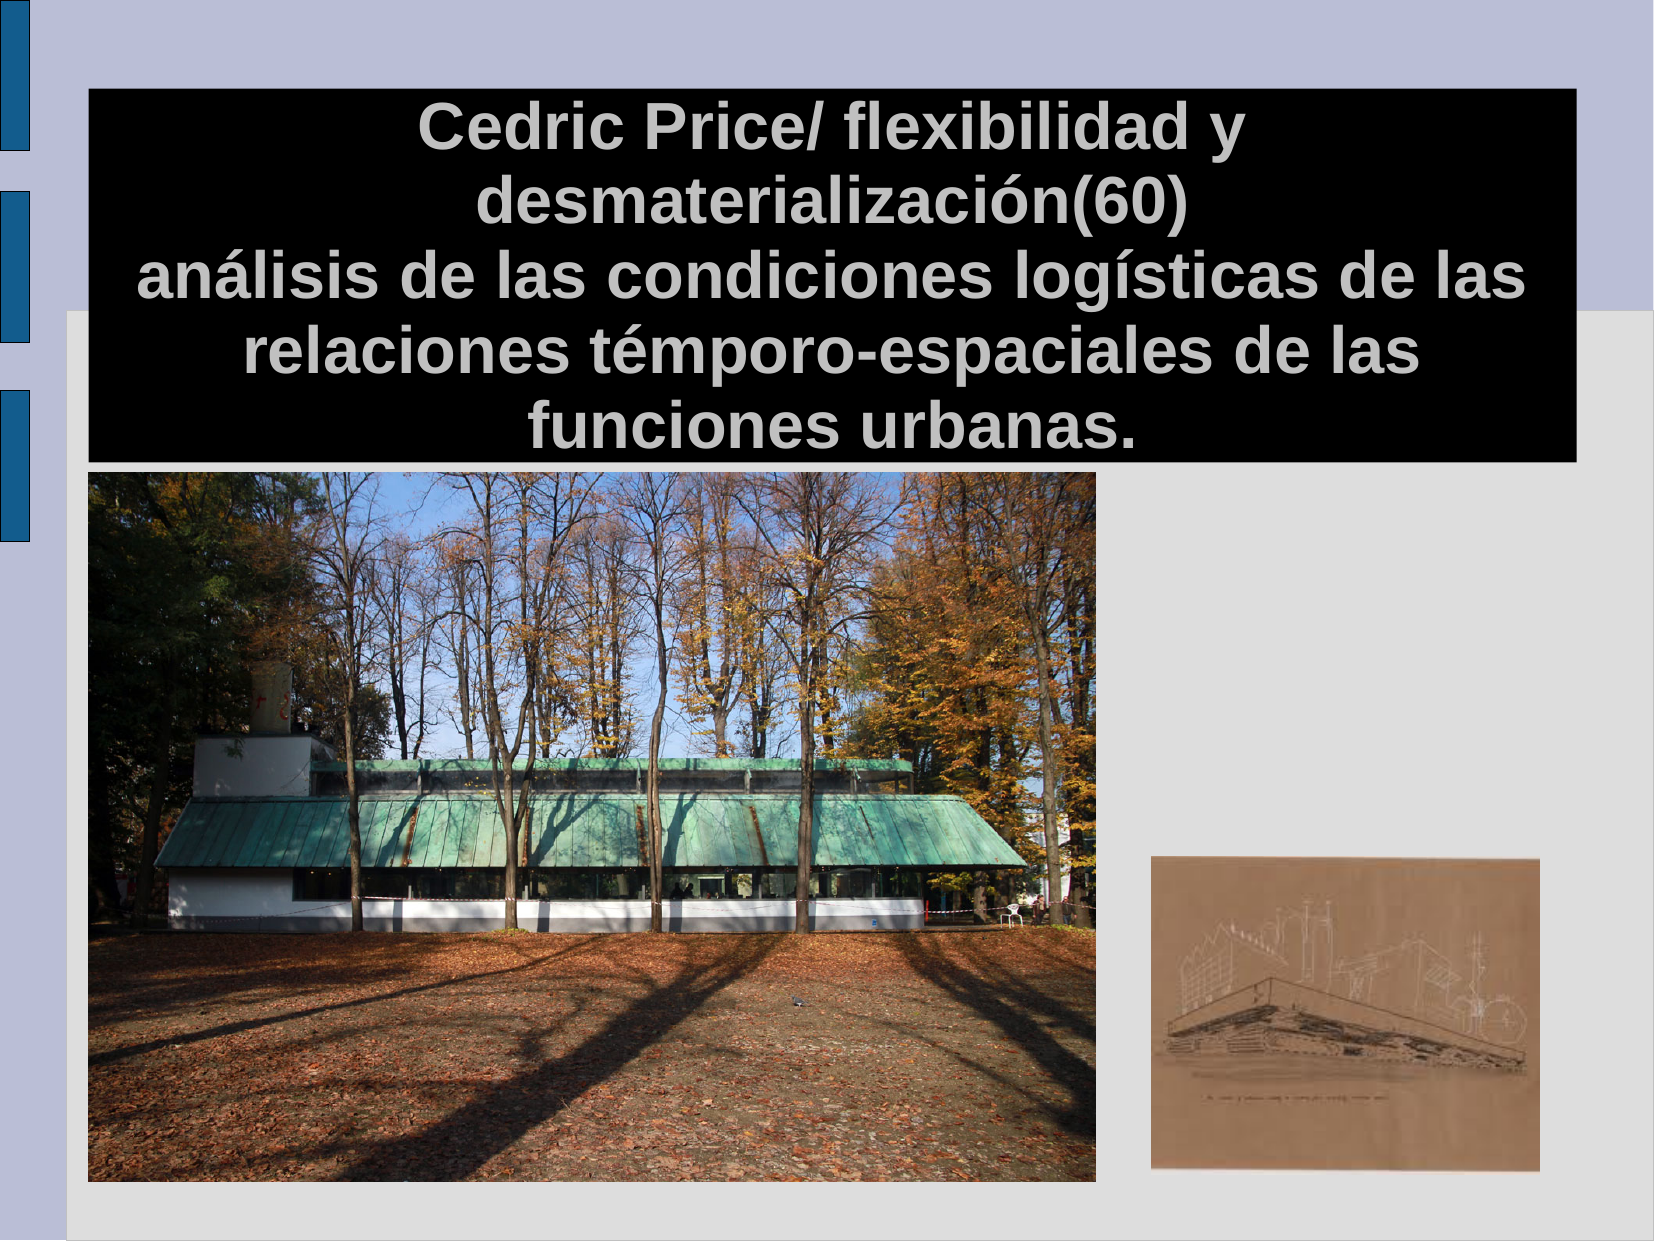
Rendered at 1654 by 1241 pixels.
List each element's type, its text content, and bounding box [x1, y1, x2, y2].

picture [88, 472, 1096, 1182]
picture [1151, 856, 1540, 1176]
title Cedric Price/ flexibilidad y desmaterialización(60) análisis de las condiciones logísticas de las relaciones témporo-espaciales de las funciones urbanas. [88, 88, 1577, 463]
